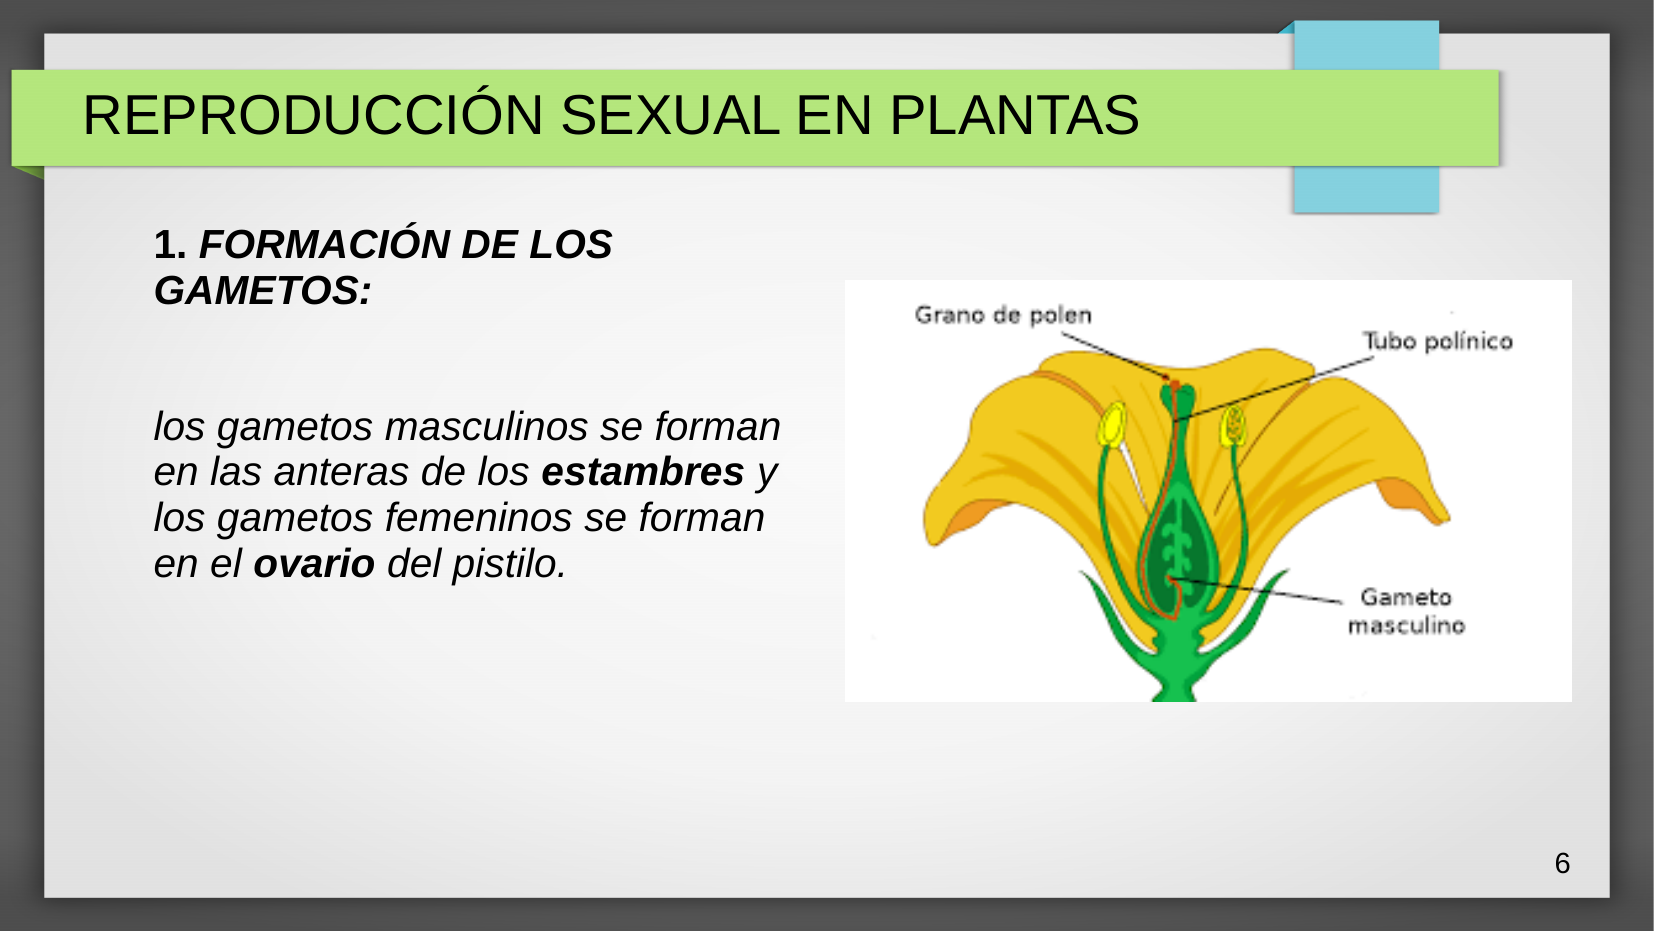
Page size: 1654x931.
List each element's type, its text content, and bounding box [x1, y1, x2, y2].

list 1. FORMACIÓN DE LOS GAMETOS: los gametos masculinos se forman en las anteras de los estambres y los gametos femeninos se forman en el ovario del pistilo. [82, 221, 809, 761]
picture [0, 0, 1654, 931]
title REPRODUCCIÓN SEXUAL EN PLANTAS [82, 70, 1264, 160]
